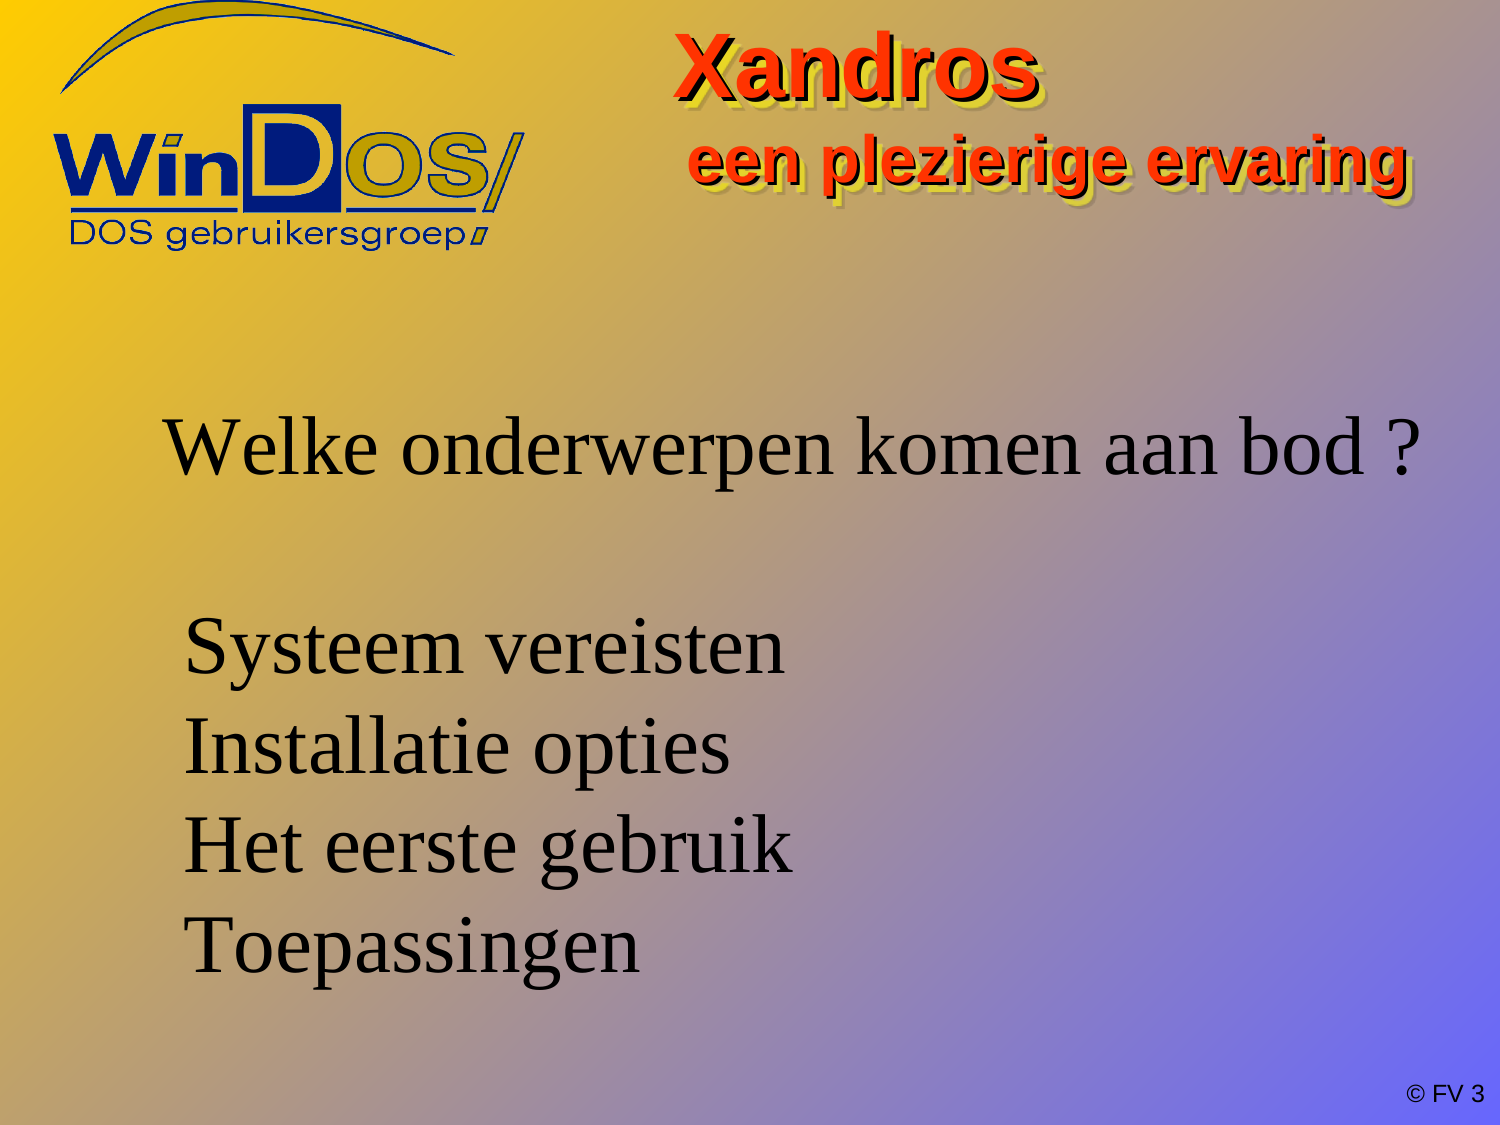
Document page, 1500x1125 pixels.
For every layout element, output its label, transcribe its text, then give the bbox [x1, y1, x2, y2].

text_box © FV <getal> [1352, 1070, 1500, 1125]
text_box Welke onderwerpen komen aan bod ? Systeem vereisten Installatie opties Het eerste gebruik Toepassingen [147, 385, 1440, 1001]
text_box Xandros een plezierige ervaring [595, 0, 1500, 205]
picture [53, 0, 525, 257]
